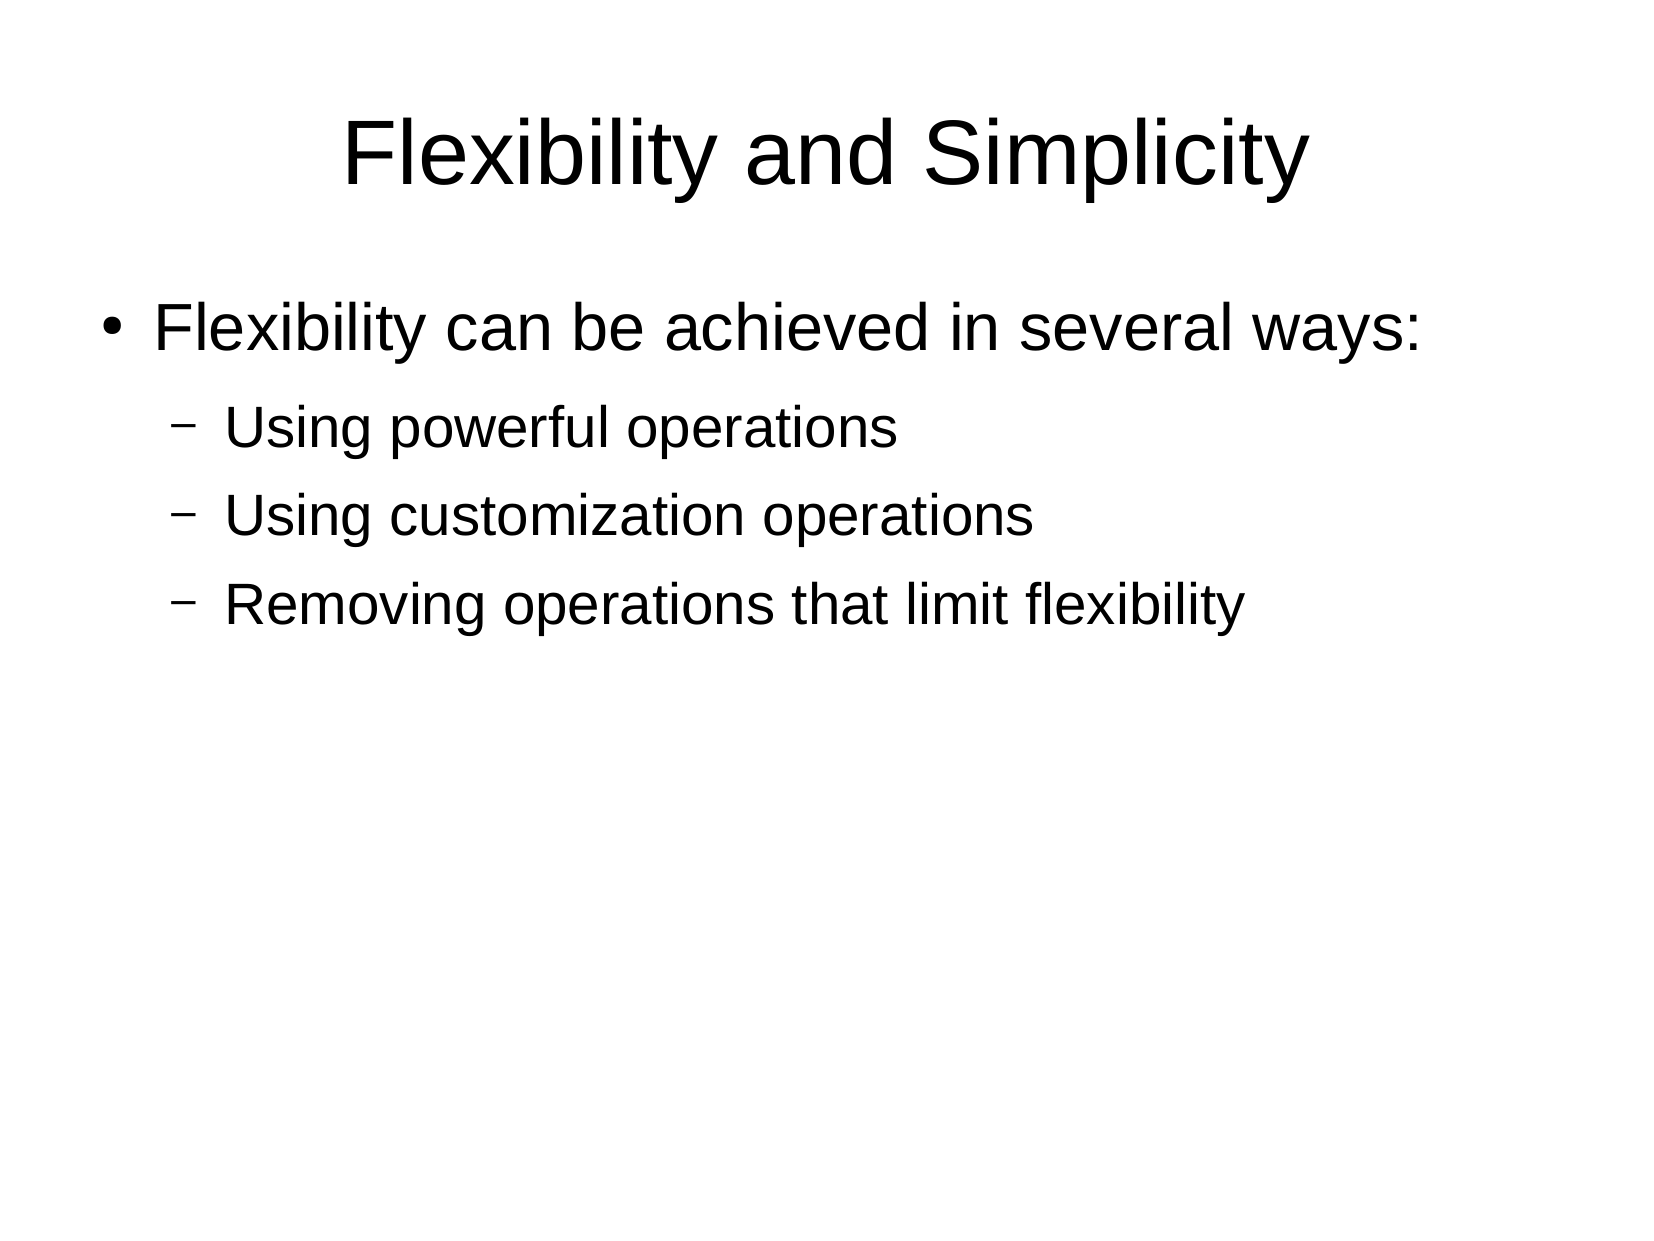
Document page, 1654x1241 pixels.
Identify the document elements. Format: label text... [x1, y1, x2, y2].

list Flexibility can be achieved in several ways: Using powerful operations Using customization operations Removing operations that limit flexibility [82, 290, 1571, 1010]
title Flexibility and Simplicity [82, 49, 1571, 257]
